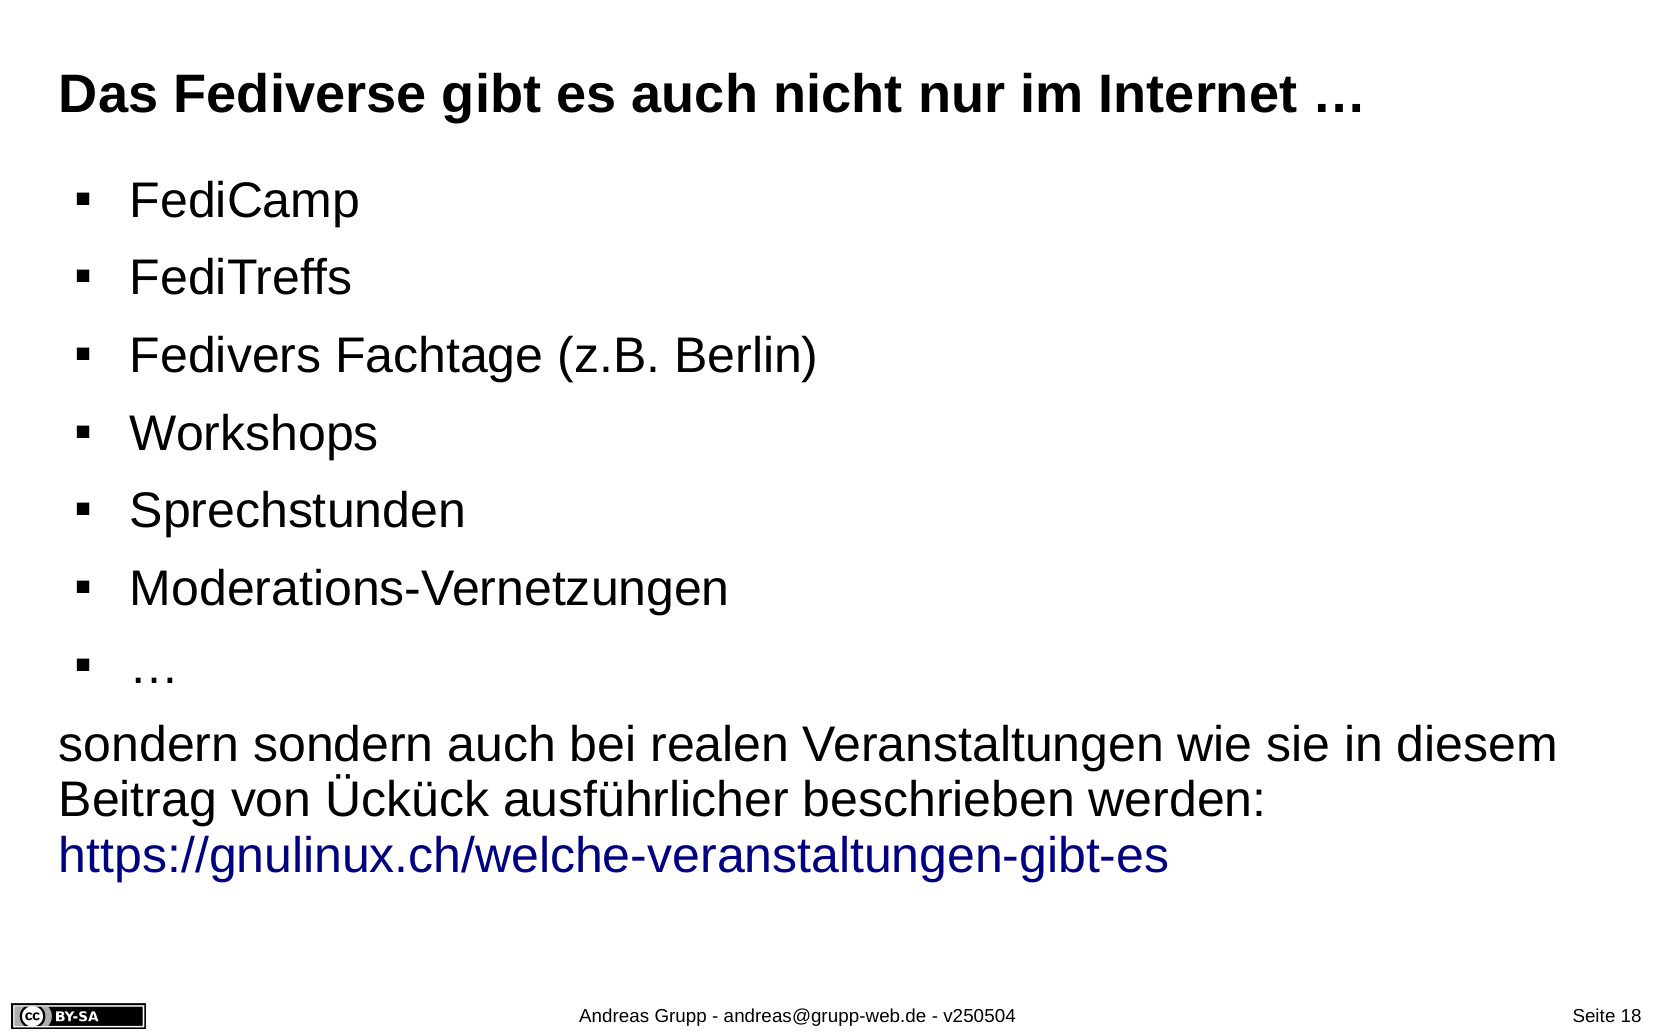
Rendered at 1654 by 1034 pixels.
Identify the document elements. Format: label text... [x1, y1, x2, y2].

picture [11, 1003, 146, 1029]
list FediCamp FediTreffs Fedivers Fachtage (z.B. Berlin) Workshops Sprechstunden Moderations-Vernetzungen … sondern sondern auch bei realen Veranstaltungen wie sie in diesem Beitrag von Ückück ausführlicher beschrieben werden: https://gnulinux.ch/welche-veranstaltungen-gibt-es [59, 172, 1595, 952]
title Das Fediverse gibt es auch nicht nur im Internet … [59, 24, 1625, 165]
